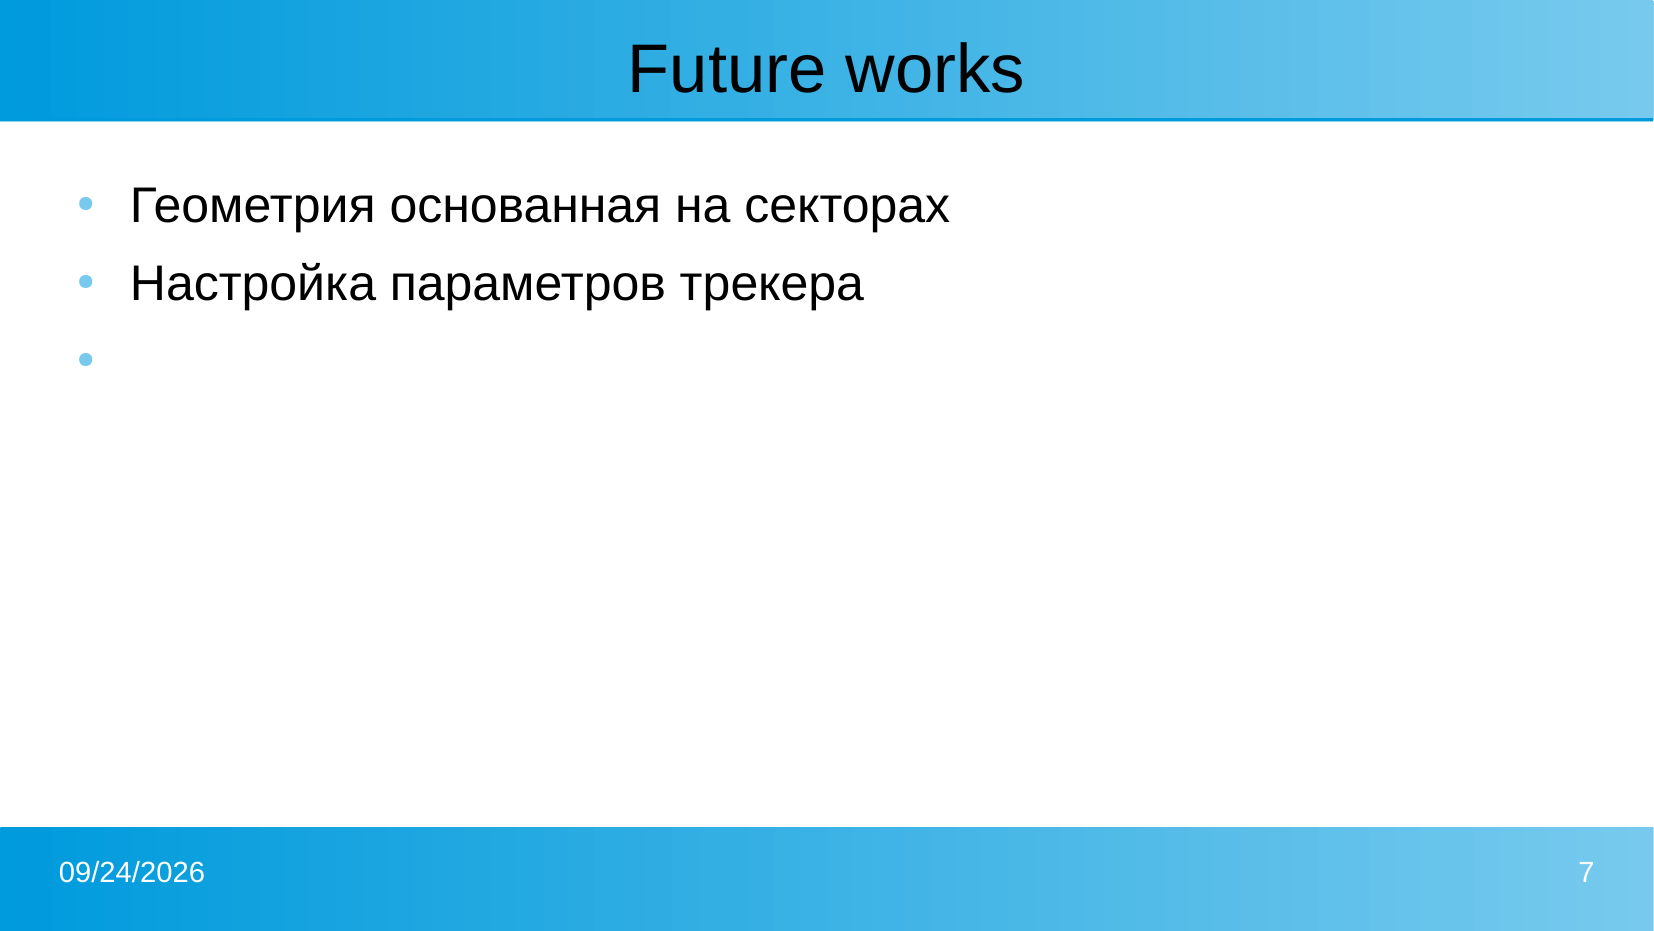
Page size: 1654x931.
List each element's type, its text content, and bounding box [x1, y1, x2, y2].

title Future works [59, 29, 1595, 108]
list Геометрия основанная на секторах Настройка параметров трекера [59, 177, 1595, 768]
